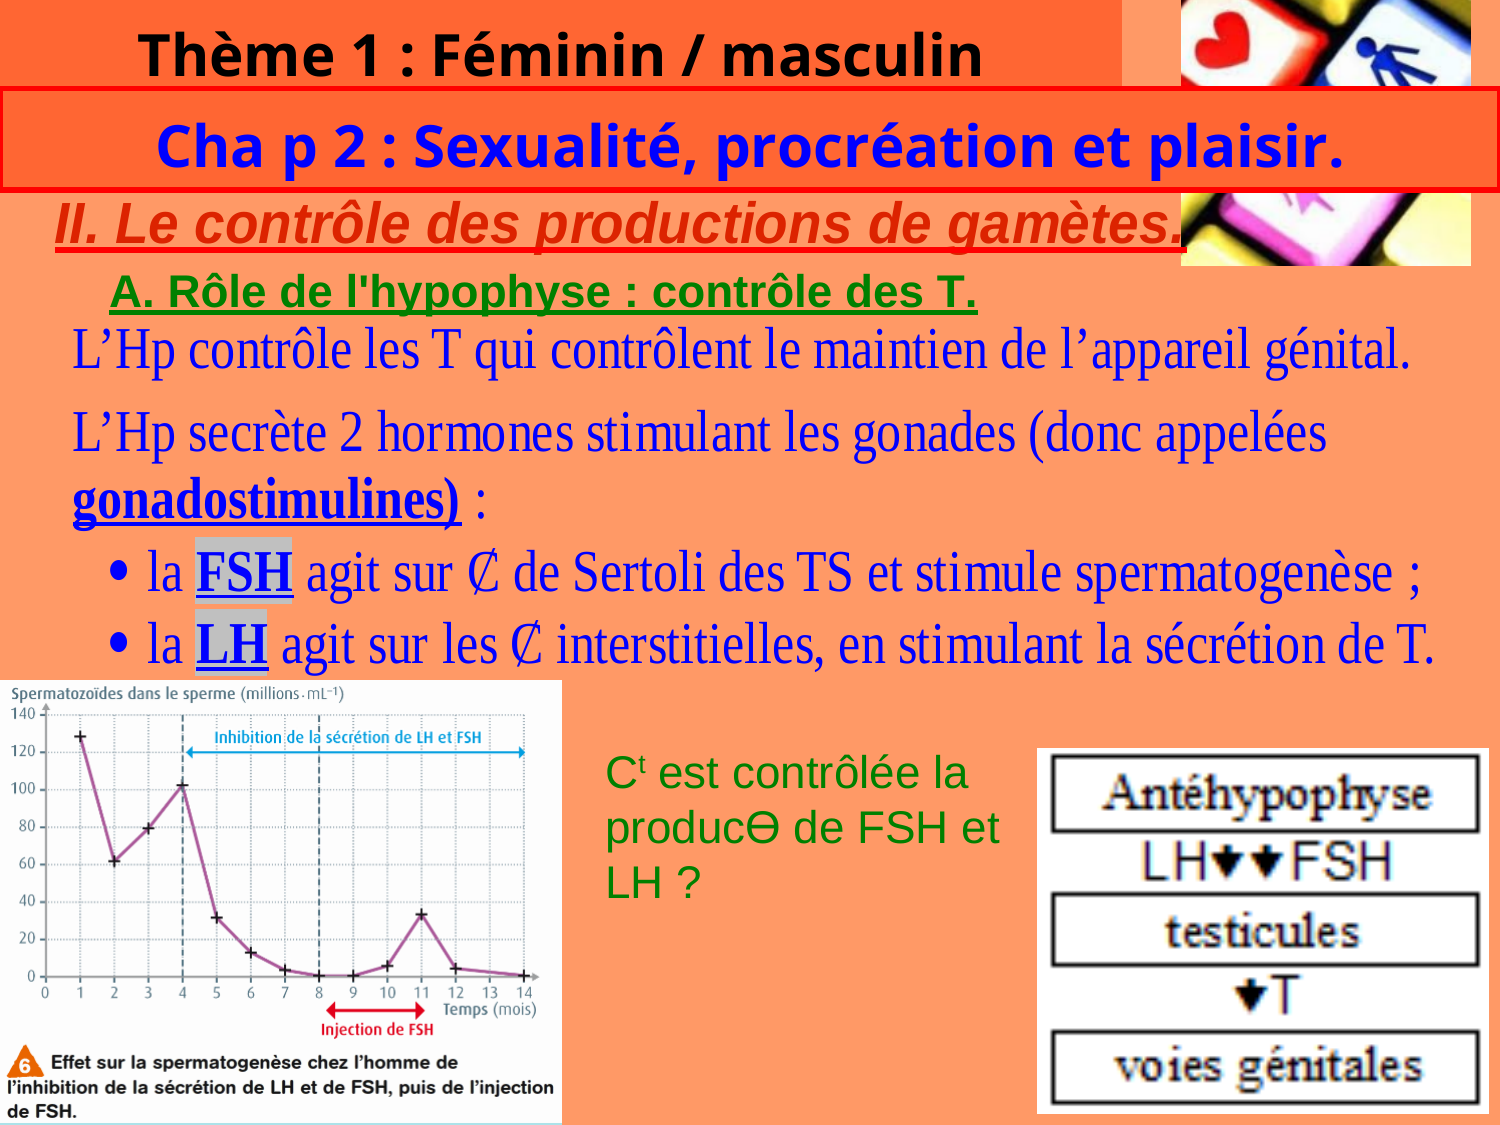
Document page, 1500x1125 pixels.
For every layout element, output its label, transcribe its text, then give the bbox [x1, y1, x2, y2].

chart [53, 189, 1398, 255]
chart [71, 312, 1447, 815]
picture [0, 680, 562, 1125]
text_box Cha p 2 : Sexualité, procréation et plaisir. [0, 88, 1500, 191]
text_box Ct est contrôlée la producƟ de FSH et LH ? [590, 735, 1034, 916]
picture [1181, 0, 1471, 88]
text_box Thème 1 : Féminin / masculin [0, 0, 1122, 88]
text_box A. Rôle de l'hypophyse : contrôle des T. [94, 253, 1010, 324]
picture [1181, 191, 1471, 266]
picture [1037, 748, 1489, 1114]
